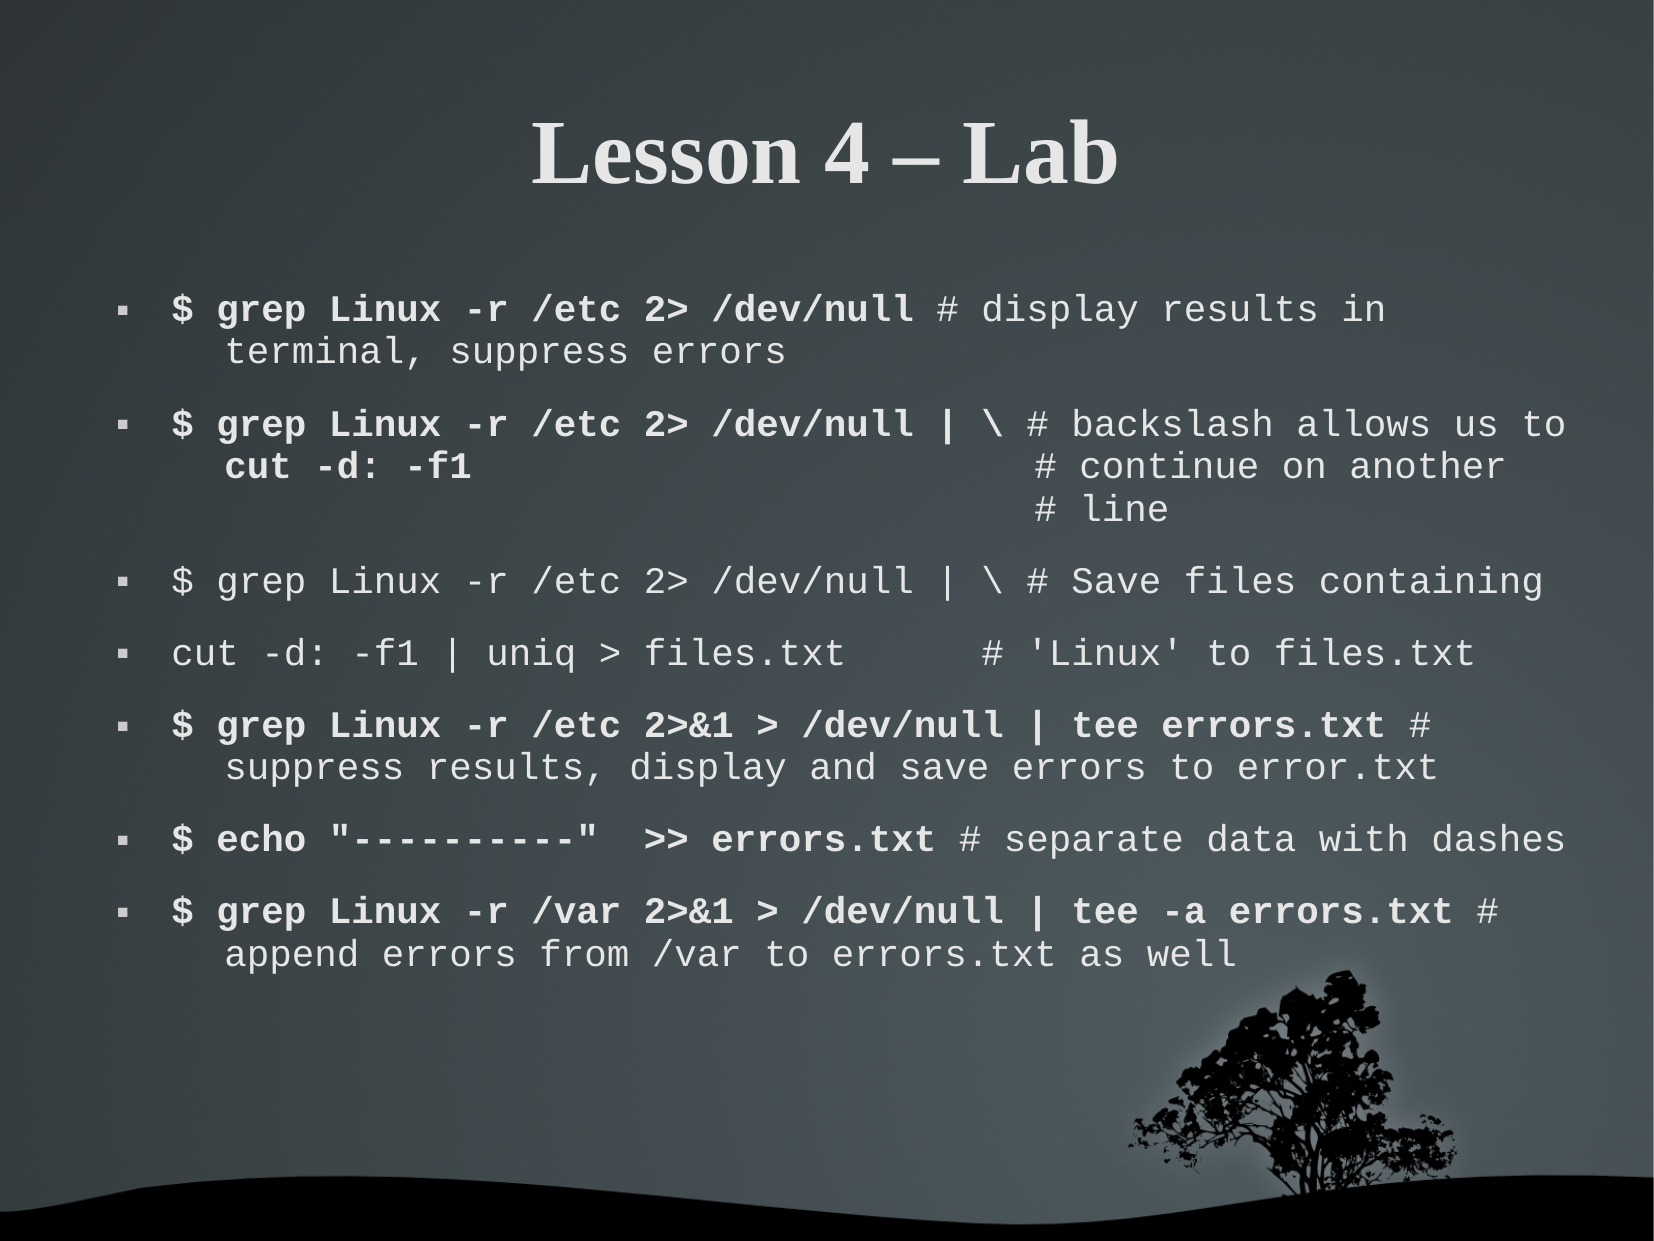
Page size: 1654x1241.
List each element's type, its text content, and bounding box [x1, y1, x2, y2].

picture [0, 0, 1654, 1241]
title Lesson 4 – Lab [82, 49, 1571, 257]
list $ grep Linux -r /etc 2> /dev/null # display results in terminal, suppress errors $ grep Linux -r /etc 2> /dev/null | \ # backslash allows us to cut -d: -f1 # continue on another # line $ grep Linux -r /etc 2> /dev/null | \ # Save files containing cut -d: -f1 | uniq > files.txt # 'Linux' to files.txt $ grep Linux -r /etc 2>&1 > /dev/null | tee errors.txt # suppress results, display and save errors to error.txt $ echo "----------" >> errors.txt # separate data with dashes $ grep Linux -r /var 2>&1 > /dev/null | tee -a errors.txt # append errors from /var to errors.txt as well [82, 290, 1571, 1109]
